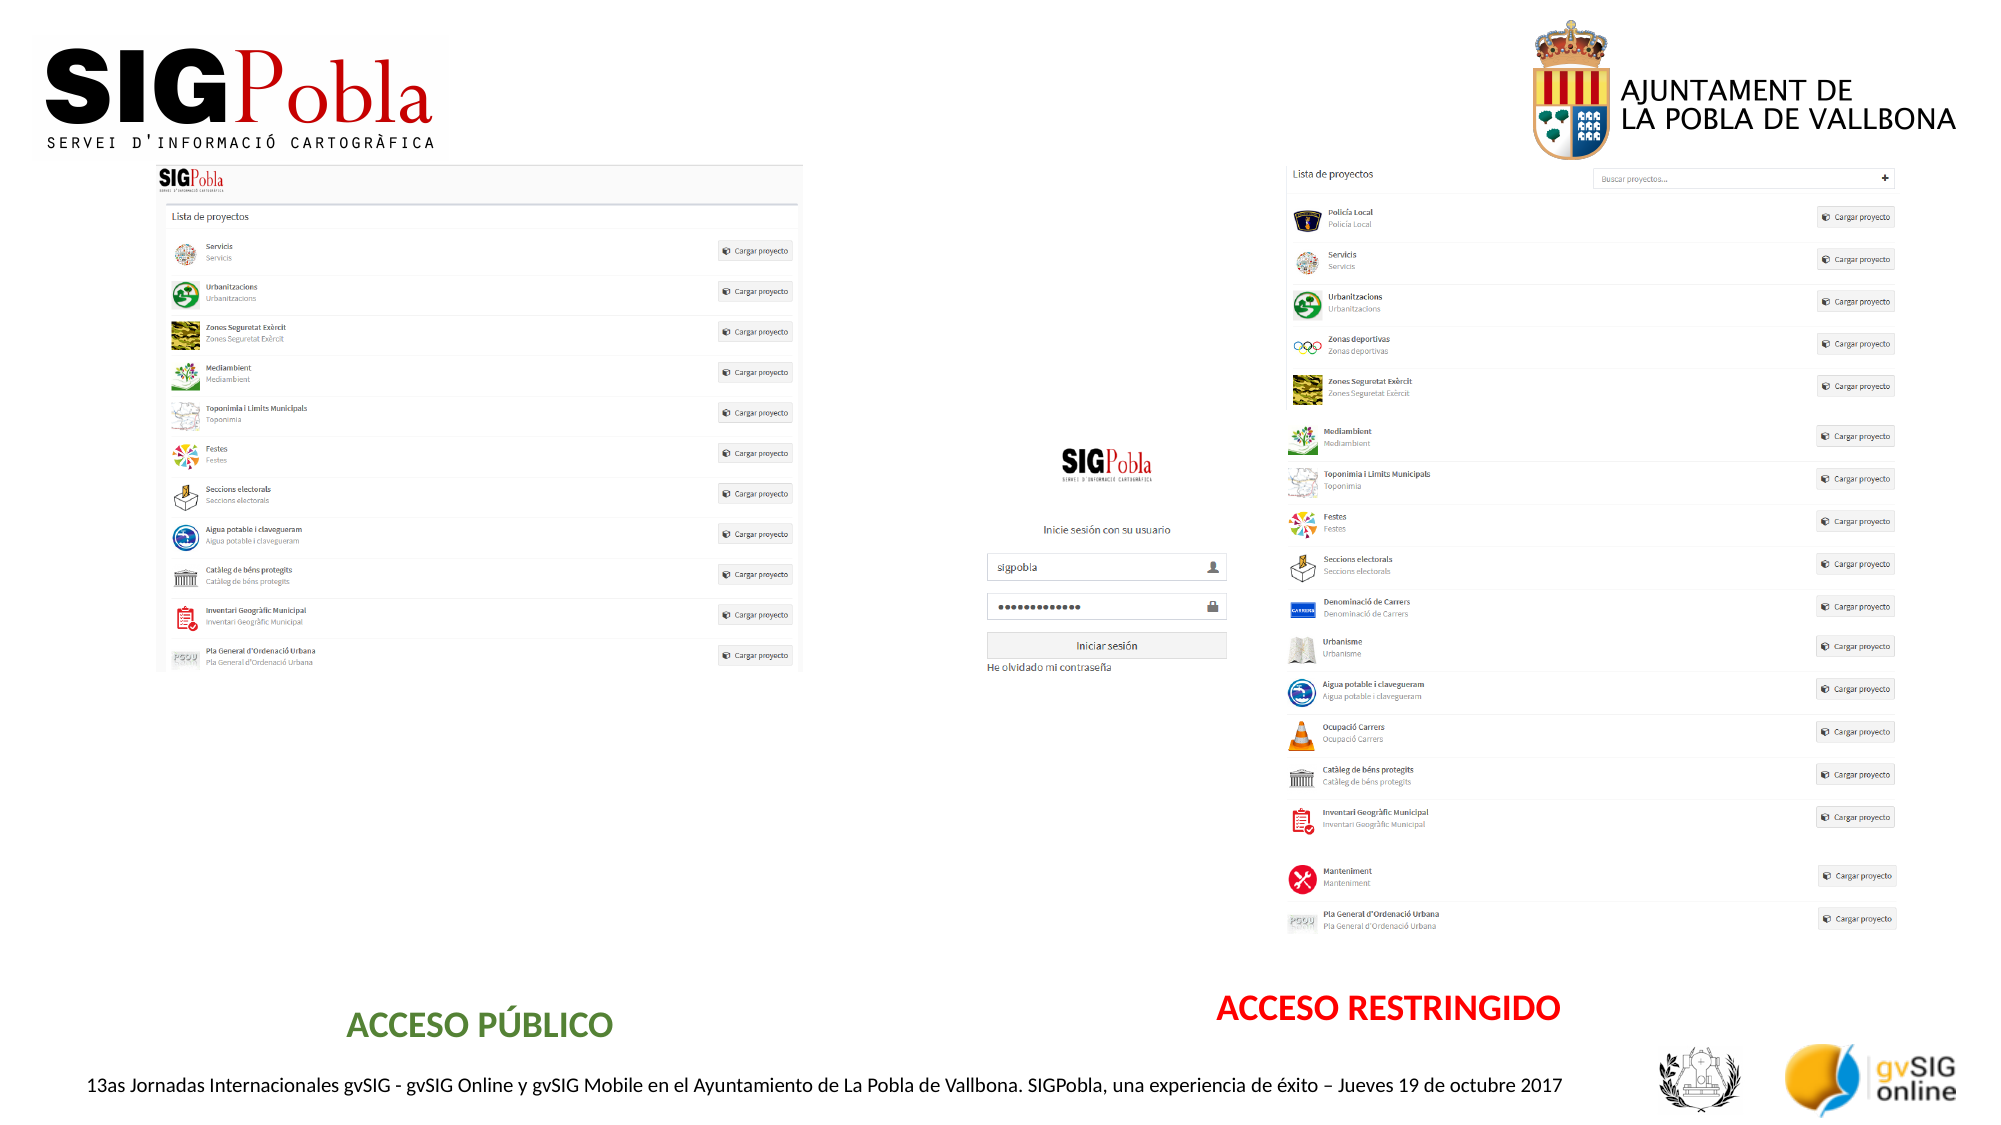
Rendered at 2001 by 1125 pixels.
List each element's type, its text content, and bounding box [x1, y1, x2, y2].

picture [1533, 20, 1956, 161]
picture [1656, 1044, 1745, 1117]
picture [1286, 425, 1900, 623]
picture [1286, 166, 1900, 410]
text_box ACCESO RESTRINGIDO [1201, 975, 1580, 1037]
picture [1785, 1044, 1956, 1118]
picture [967, 434, 1246, 693]
text_box ACCESO PÚBLICO [331, 992, 632, 1054]
text_box 13as Jornadas Internacionales gvSIG - gvSIG Online y gvSIG Mobile en el Ayuntamiento de La Pobla de Vallbona. SIGPobla, una experiencia de éxito – Jueves 19 de octubre 2017 [71, 1063, 1593, 1105]
picture [156, 164, 803, 672]
picture [1286, 856, 1900, 934]
picture [32, 35, 449, 161]
picture [1286, 632, 1900, 839]
